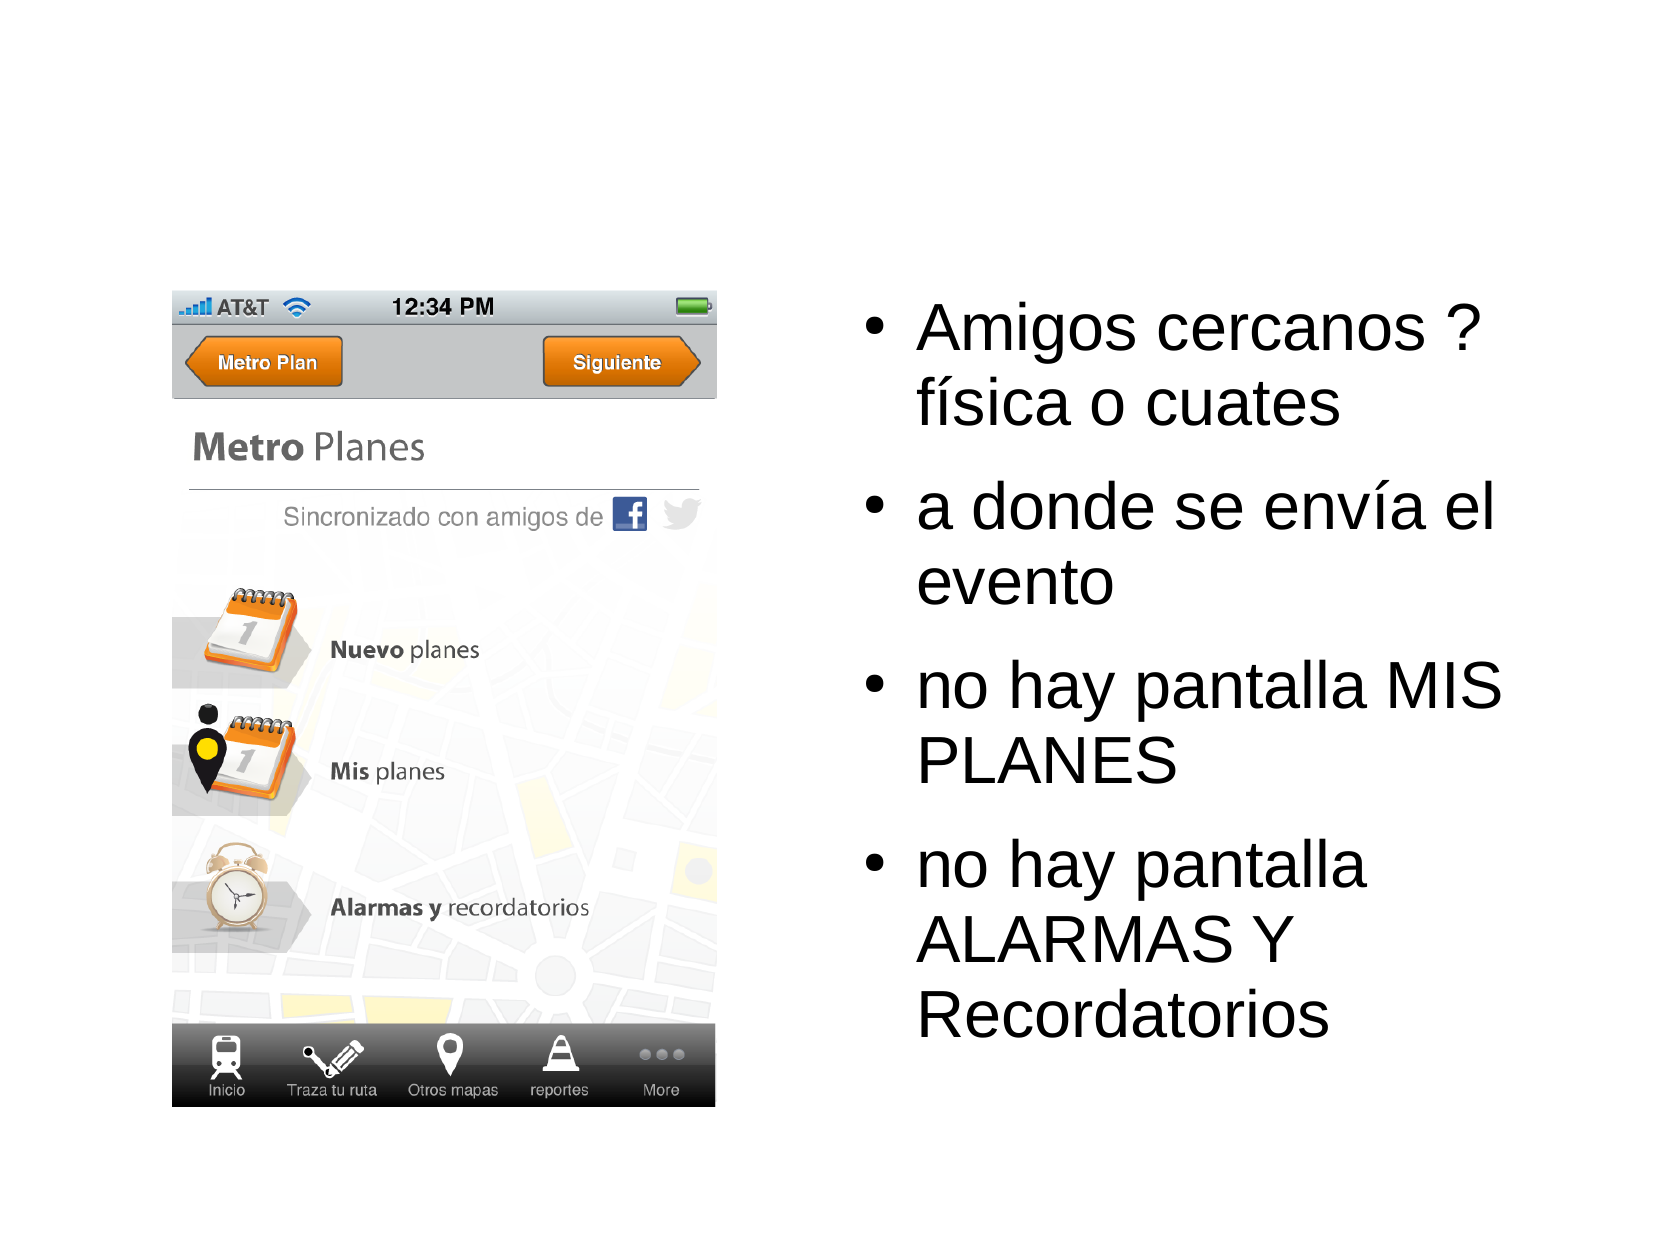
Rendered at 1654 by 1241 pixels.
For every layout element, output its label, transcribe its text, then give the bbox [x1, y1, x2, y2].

list Amigos cercanos ? física o cuates a donde se envía el evento no hay pantalla MIS PLANES no hay pantalla ALARMAS Y Recordatorios [845, 290, 1572, 1109]
picture [172, 290, 719, 1109]
